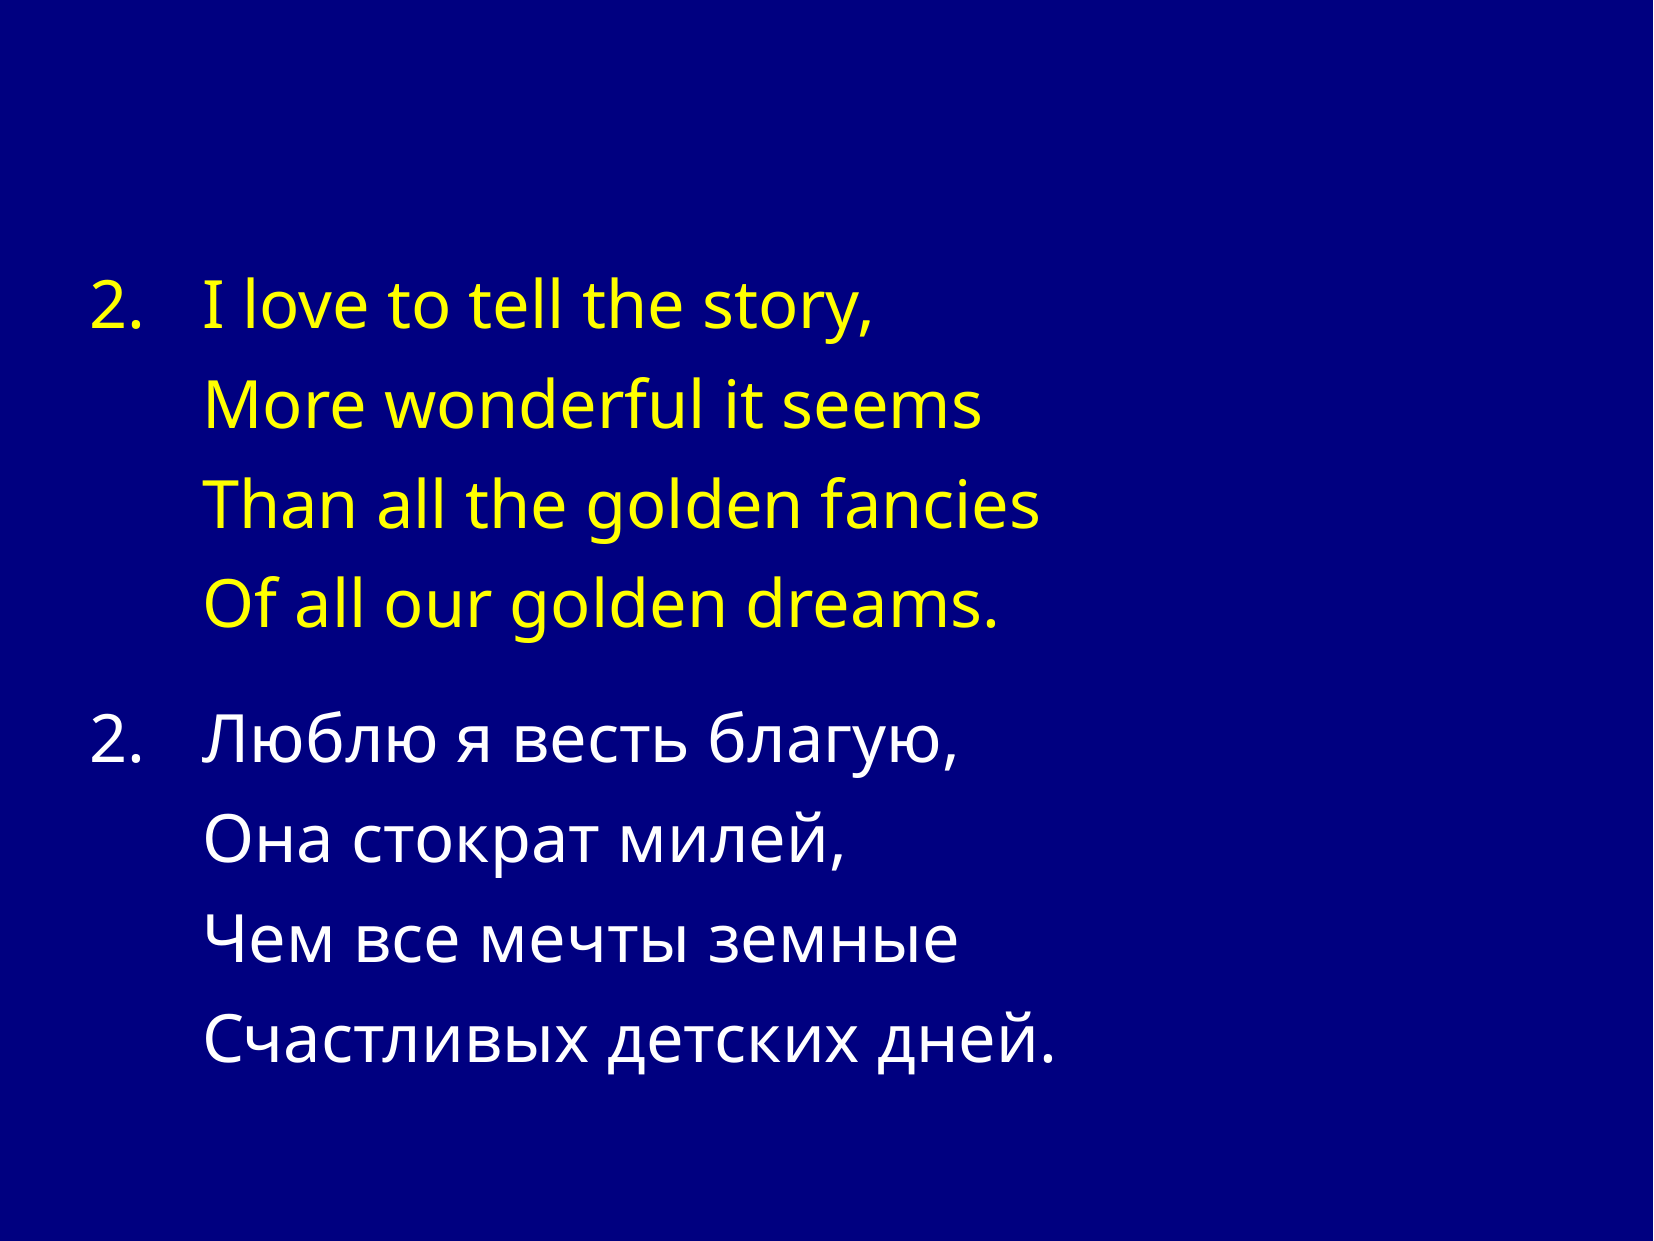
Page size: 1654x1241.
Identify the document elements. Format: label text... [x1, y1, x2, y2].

text_box 2. Люблю я весть благую, Она стократ милей, Чем все мечты земные Счастливых детских дней. [75, 675, 1576, 1163]
text_box 2. I love to tell the story, More wonderful it seems Than all the golden fancies Of all our golden dreams. [75, 150, 1576, 638]
